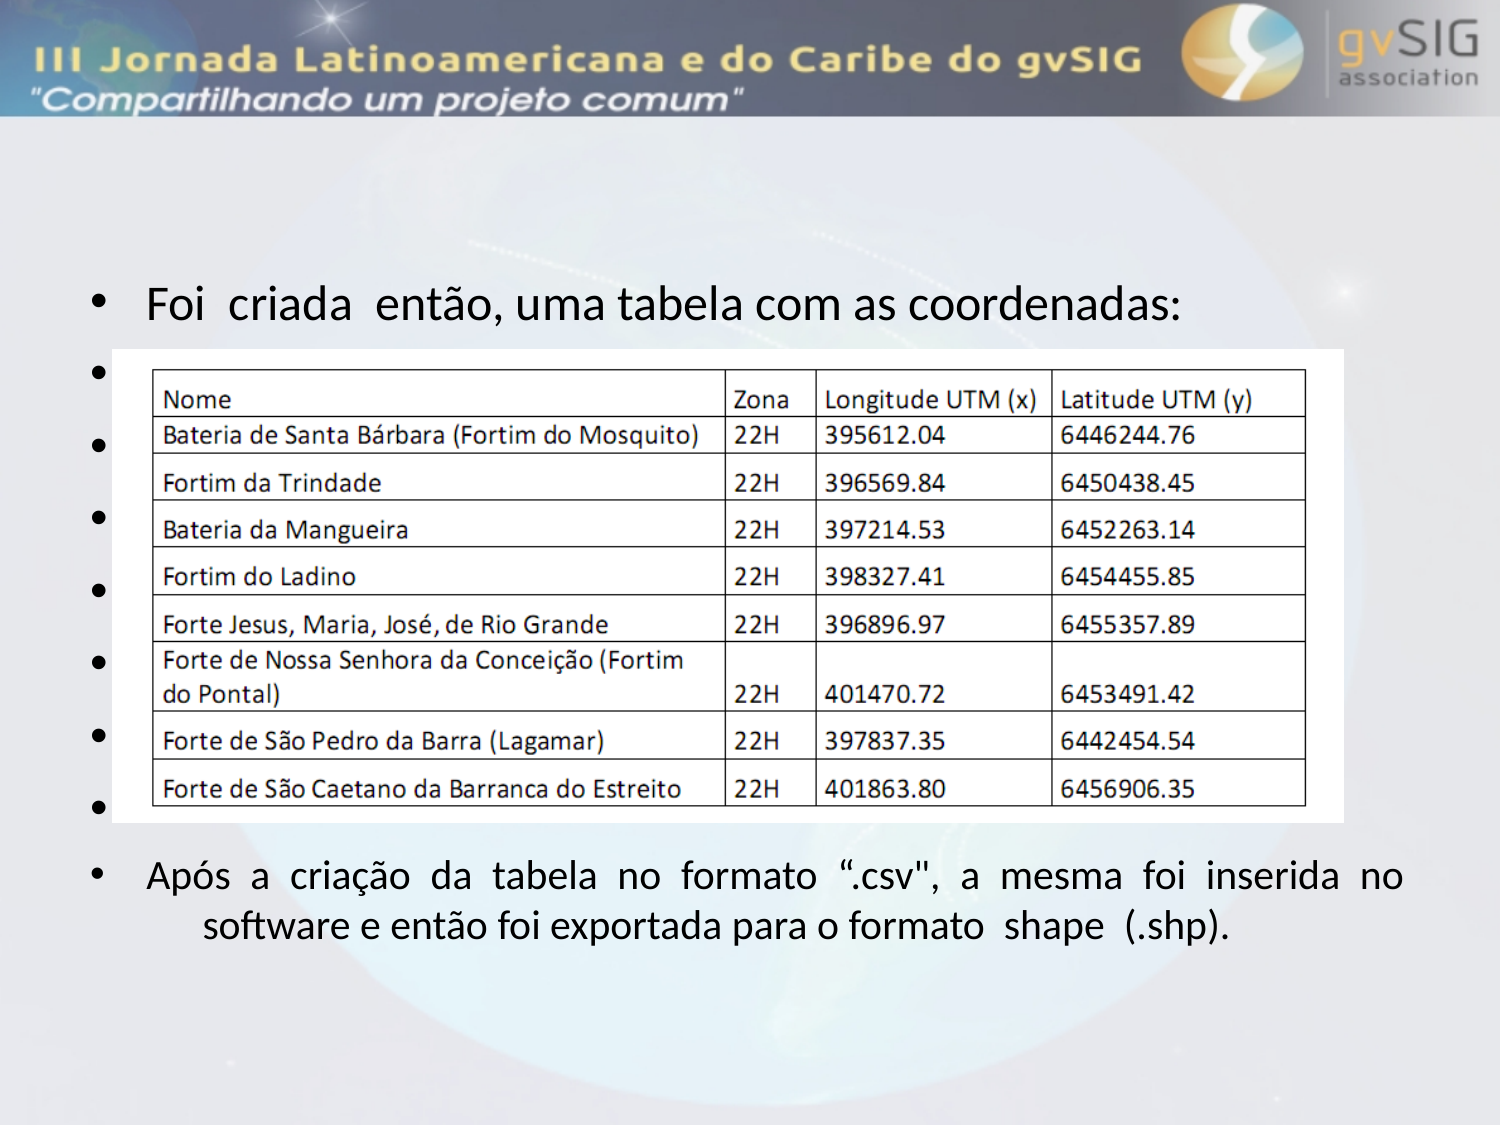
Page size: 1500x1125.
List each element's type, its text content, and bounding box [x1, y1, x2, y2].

picture [112, 349, 1344, 823]
list Foi criada então, uma tabela com as coordenadas: Após a criação da tabela no formato “.csv", a mesma foi inserida no software e então foi exportada para o formato shape (.shp). [75, 262, 1426, 1047]
